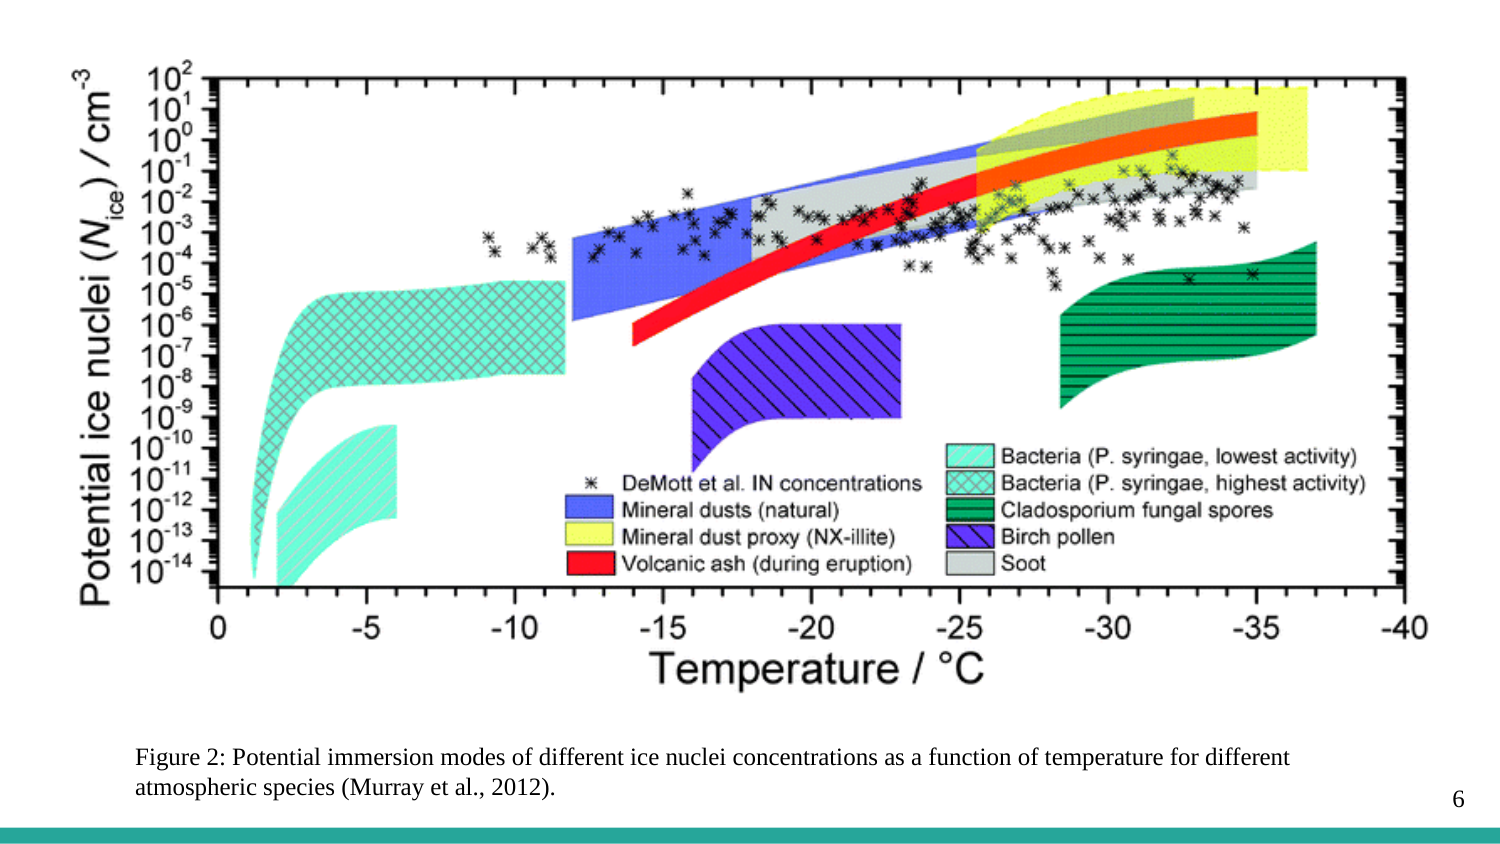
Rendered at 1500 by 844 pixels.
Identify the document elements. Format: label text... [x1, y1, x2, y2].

slide_number <number> [1389, 764, 1480, 830]
picture [70, 58, 1430, 695]
text_box Figure 2: Potential immersion modes of different ice nuclei concentrations as a function of temperature for different atmospheric species (Murray et al., 2012). [120, 725, 1380, 844]
